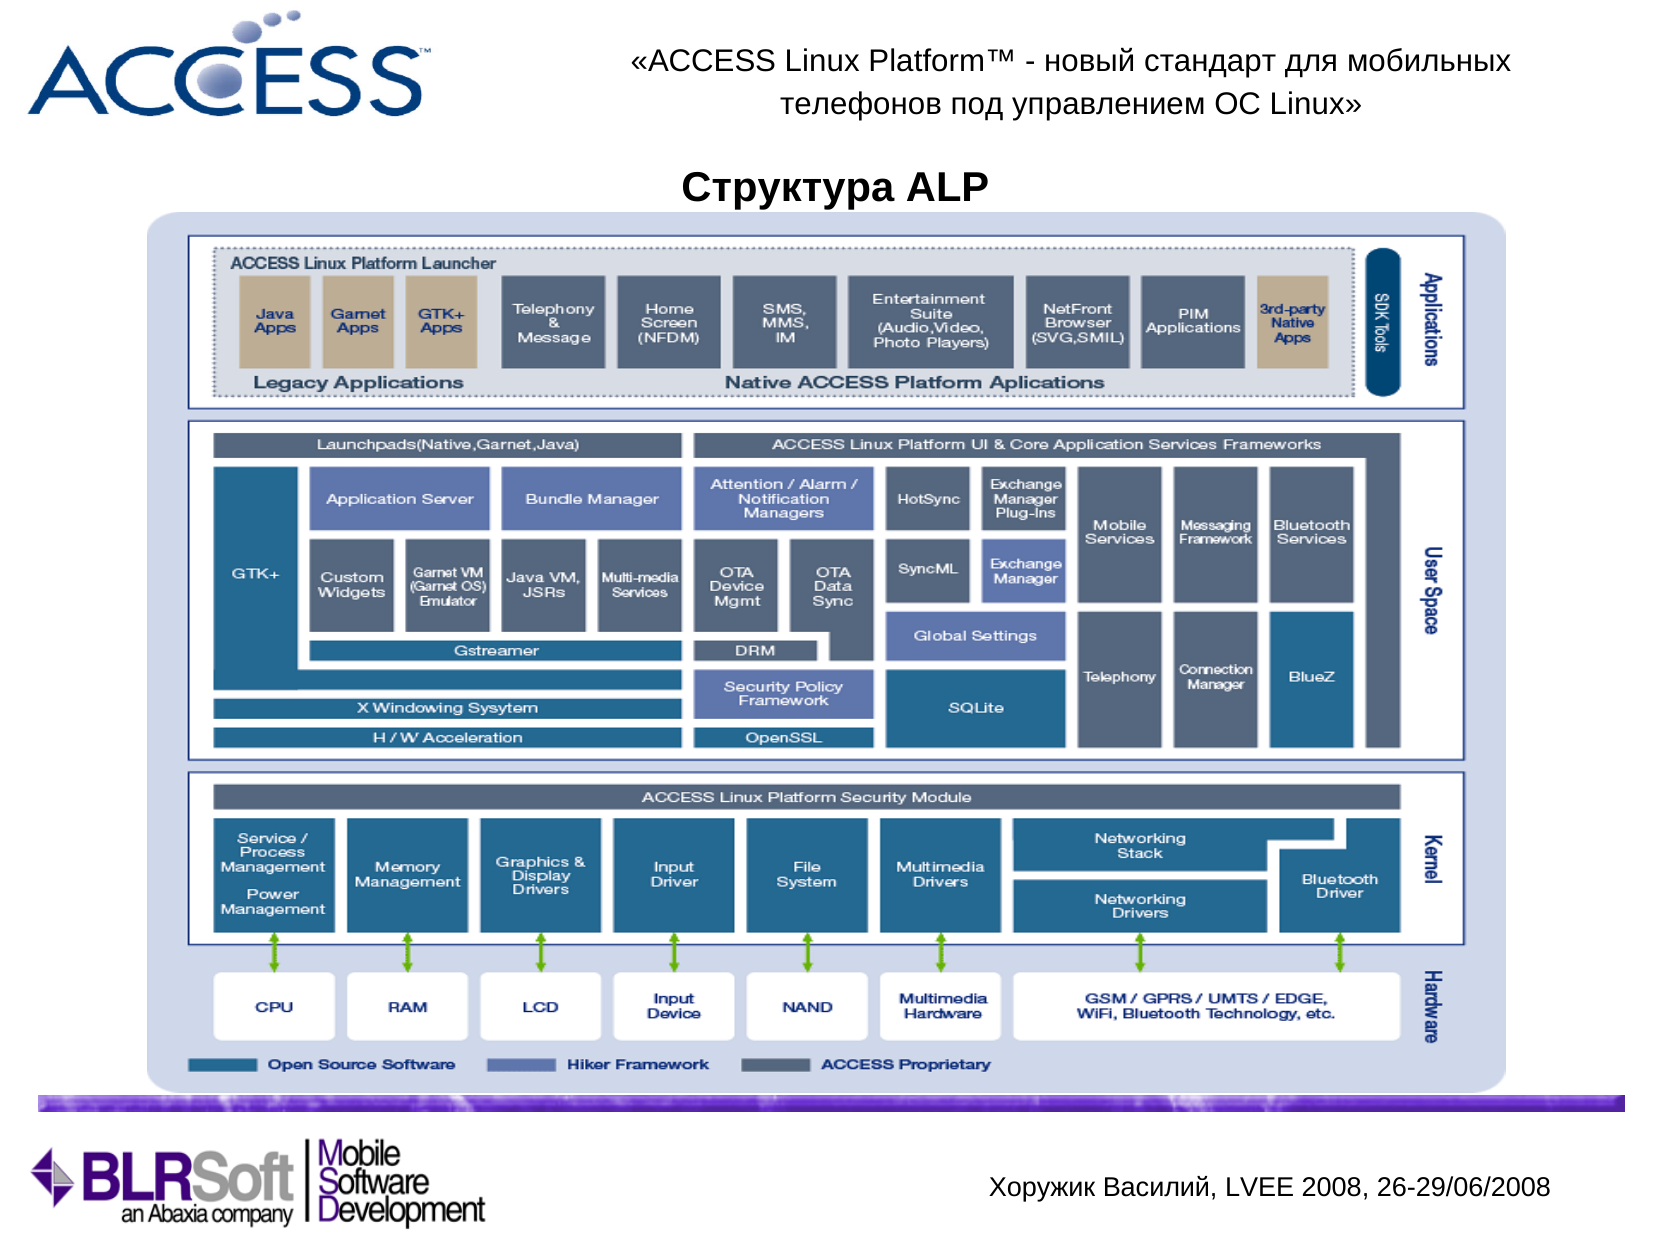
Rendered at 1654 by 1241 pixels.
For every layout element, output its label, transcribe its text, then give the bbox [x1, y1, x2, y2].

picture [17, 5, 443, 119]
picture [15, 1122, 502, 1241]
picture [147, 212, 1506, 1093]
text_box Структура ALP [324, 126, 1347, 212]
title «ACCESS Linux Platform™ - новый стандарт для мобильных телефонов под управлением ОС Linux» [560, 26, 1583, 130]
picture [38, 1095, 1625, 1112]
text_box Хоружик Василий, LVEE 2008, 26-29/06/2008 [885, 1122, 1654, 1241]
